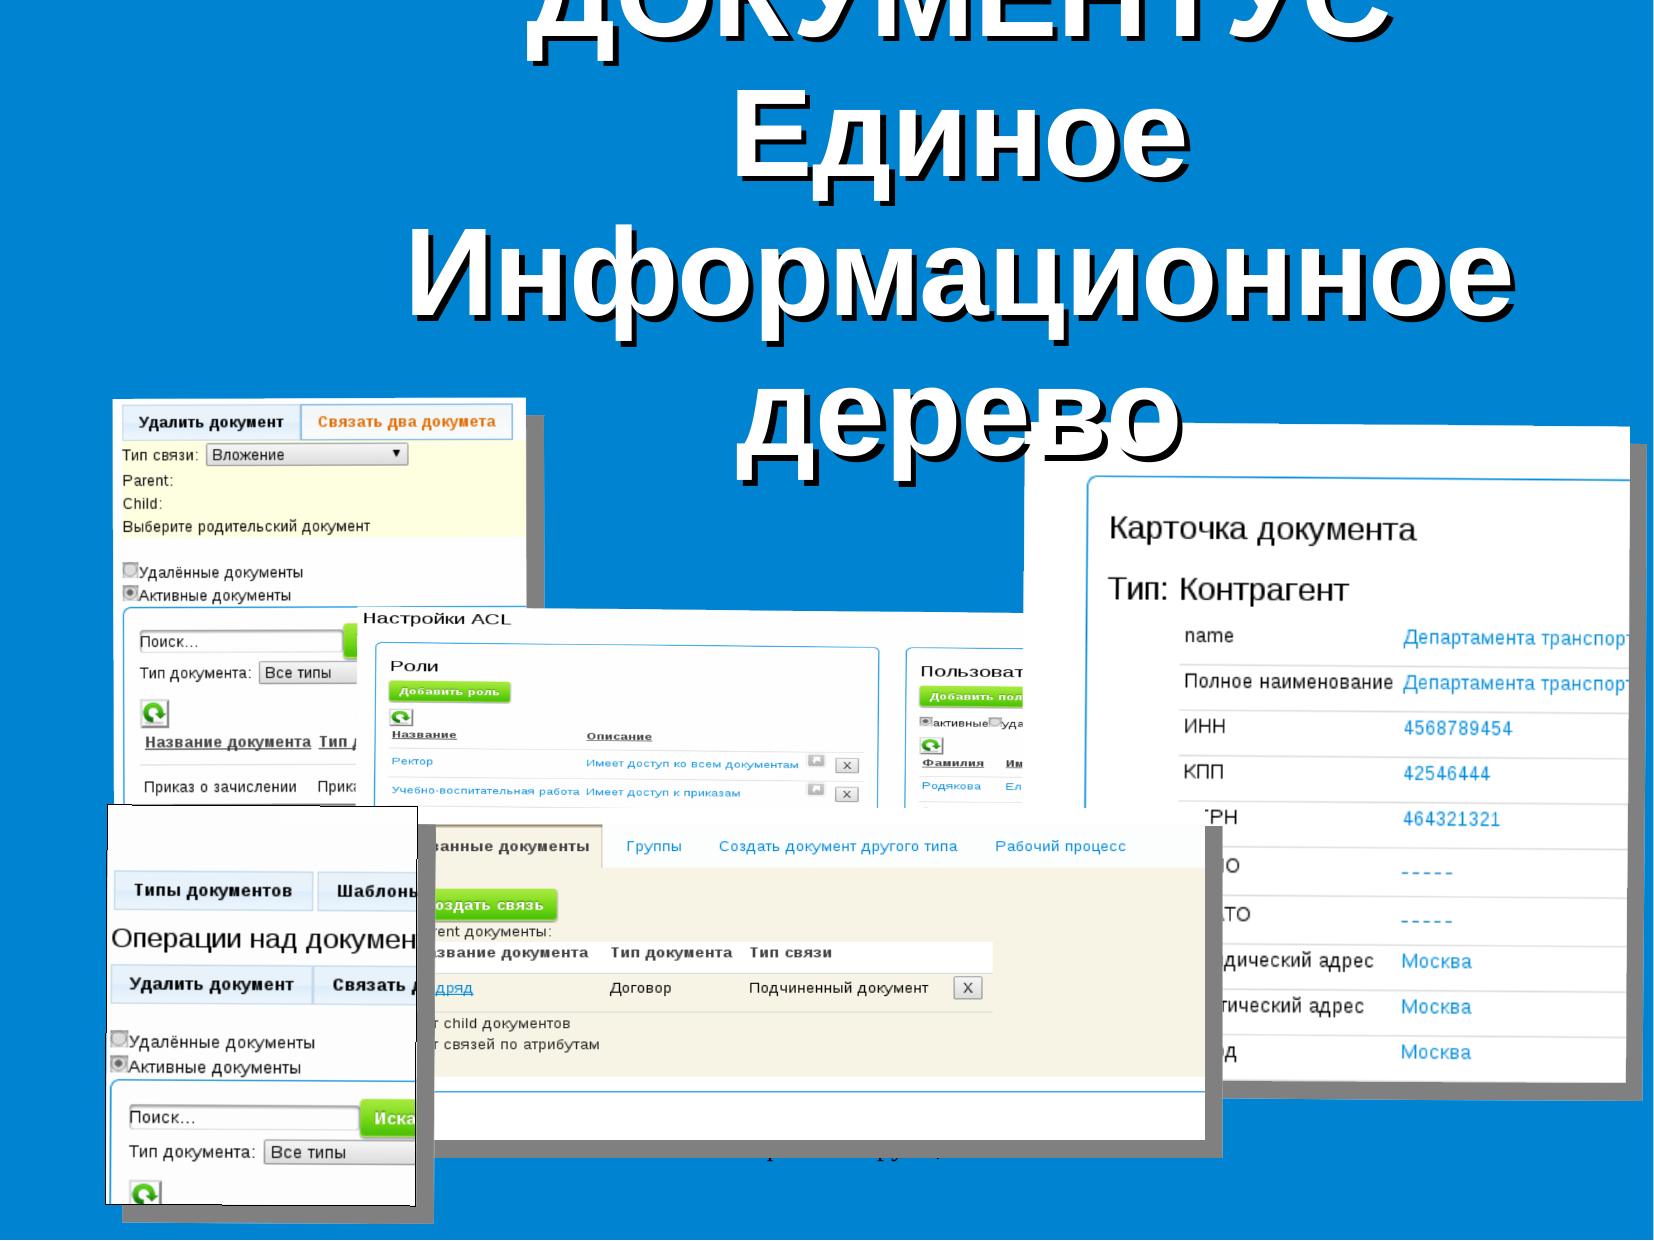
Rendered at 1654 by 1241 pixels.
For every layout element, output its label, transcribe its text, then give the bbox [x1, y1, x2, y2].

picture [105, 397, 1630, 1207]
text_box ДОКУМЕНТУС Единое Информационное дерево [395, 0, 1524, 483]
